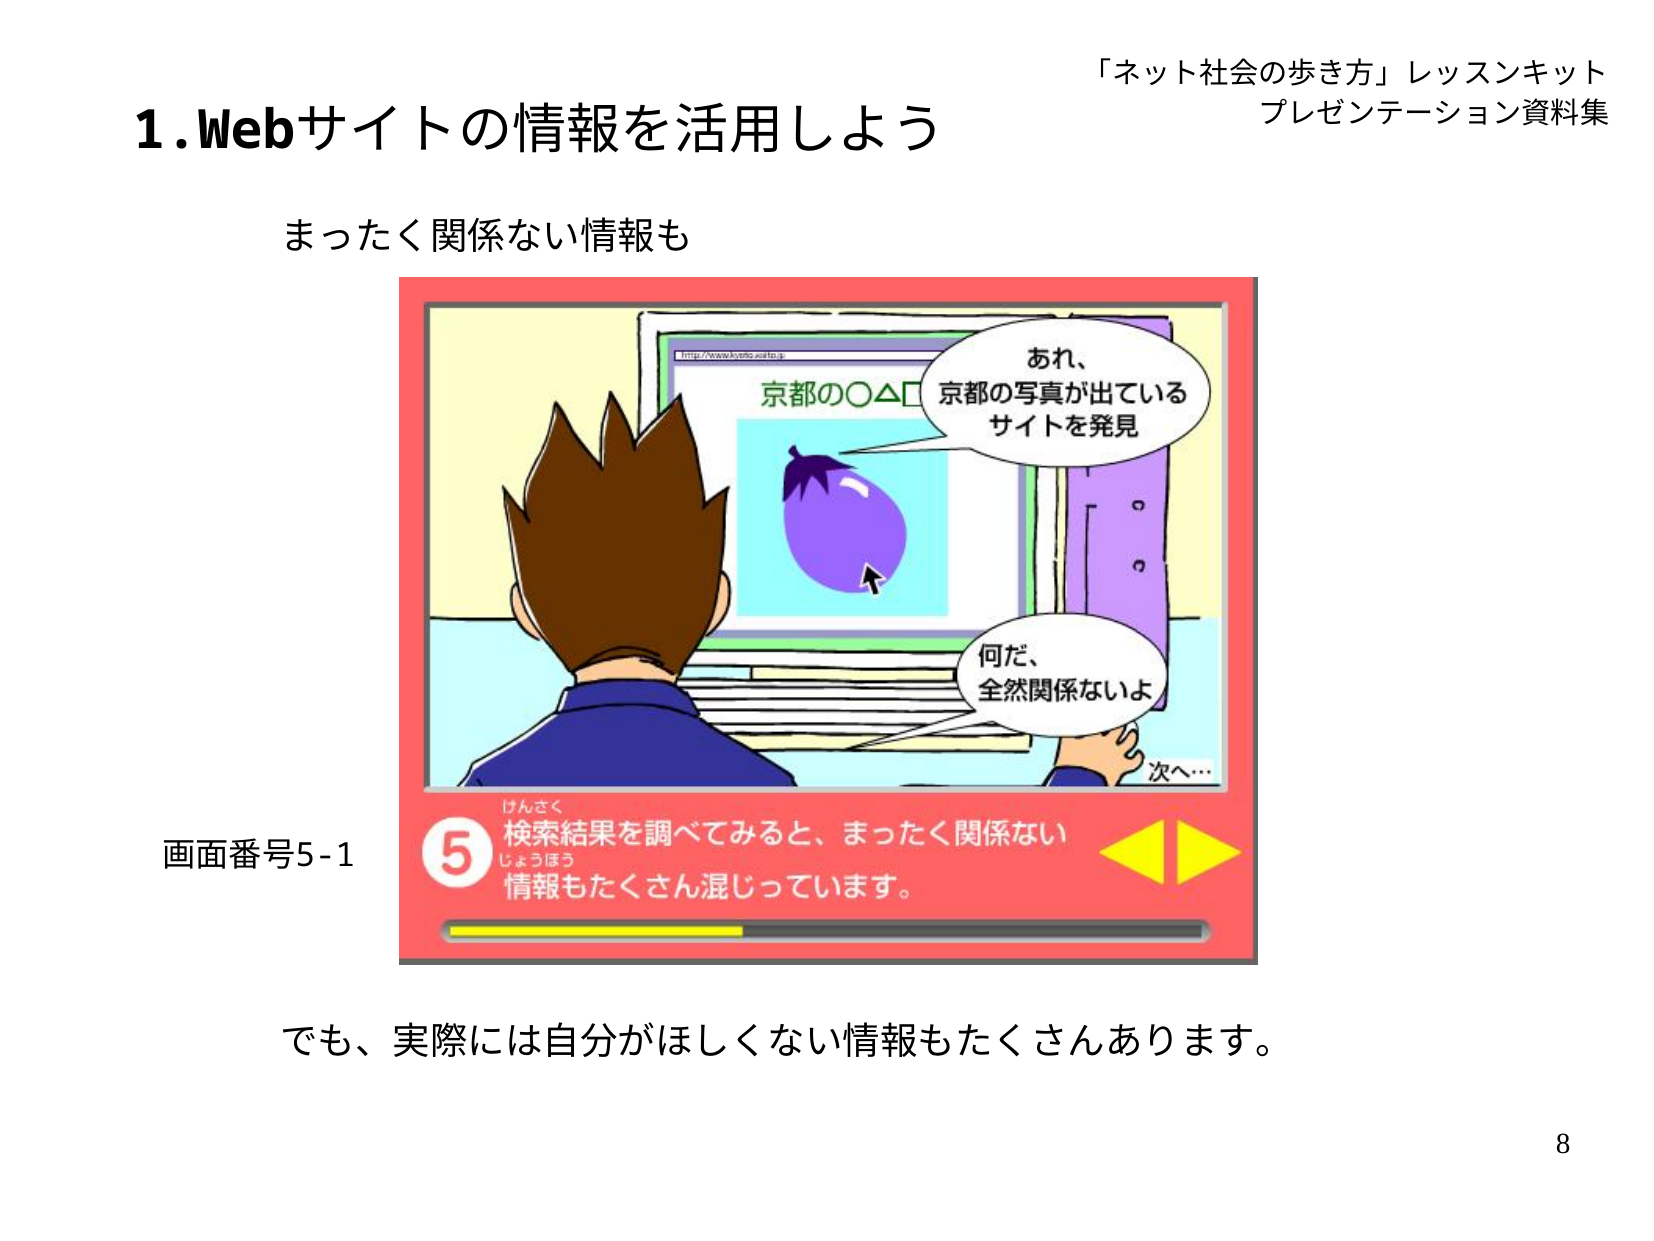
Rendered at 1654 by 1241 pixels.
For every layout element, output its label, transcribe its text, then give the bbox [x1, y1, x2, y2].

picture [399, 277, 1258, 965]
text_box 1.Webサイトの情報を活用しよう [118, 88, 1093, 169]
text_box 画面番号5-1 [147, 826, 384, 882]
text_box 「ネット社会の歩き方」レッスンキット プレゼンテーション資料集 [1062, 44, 1625, 139]
text_box まったく関係ない情報も [265, 206, 945, 267]
text_box でも、実際には自分がほしくない情報もたくさんあります。 [265, 1003, 1447, 1074]
